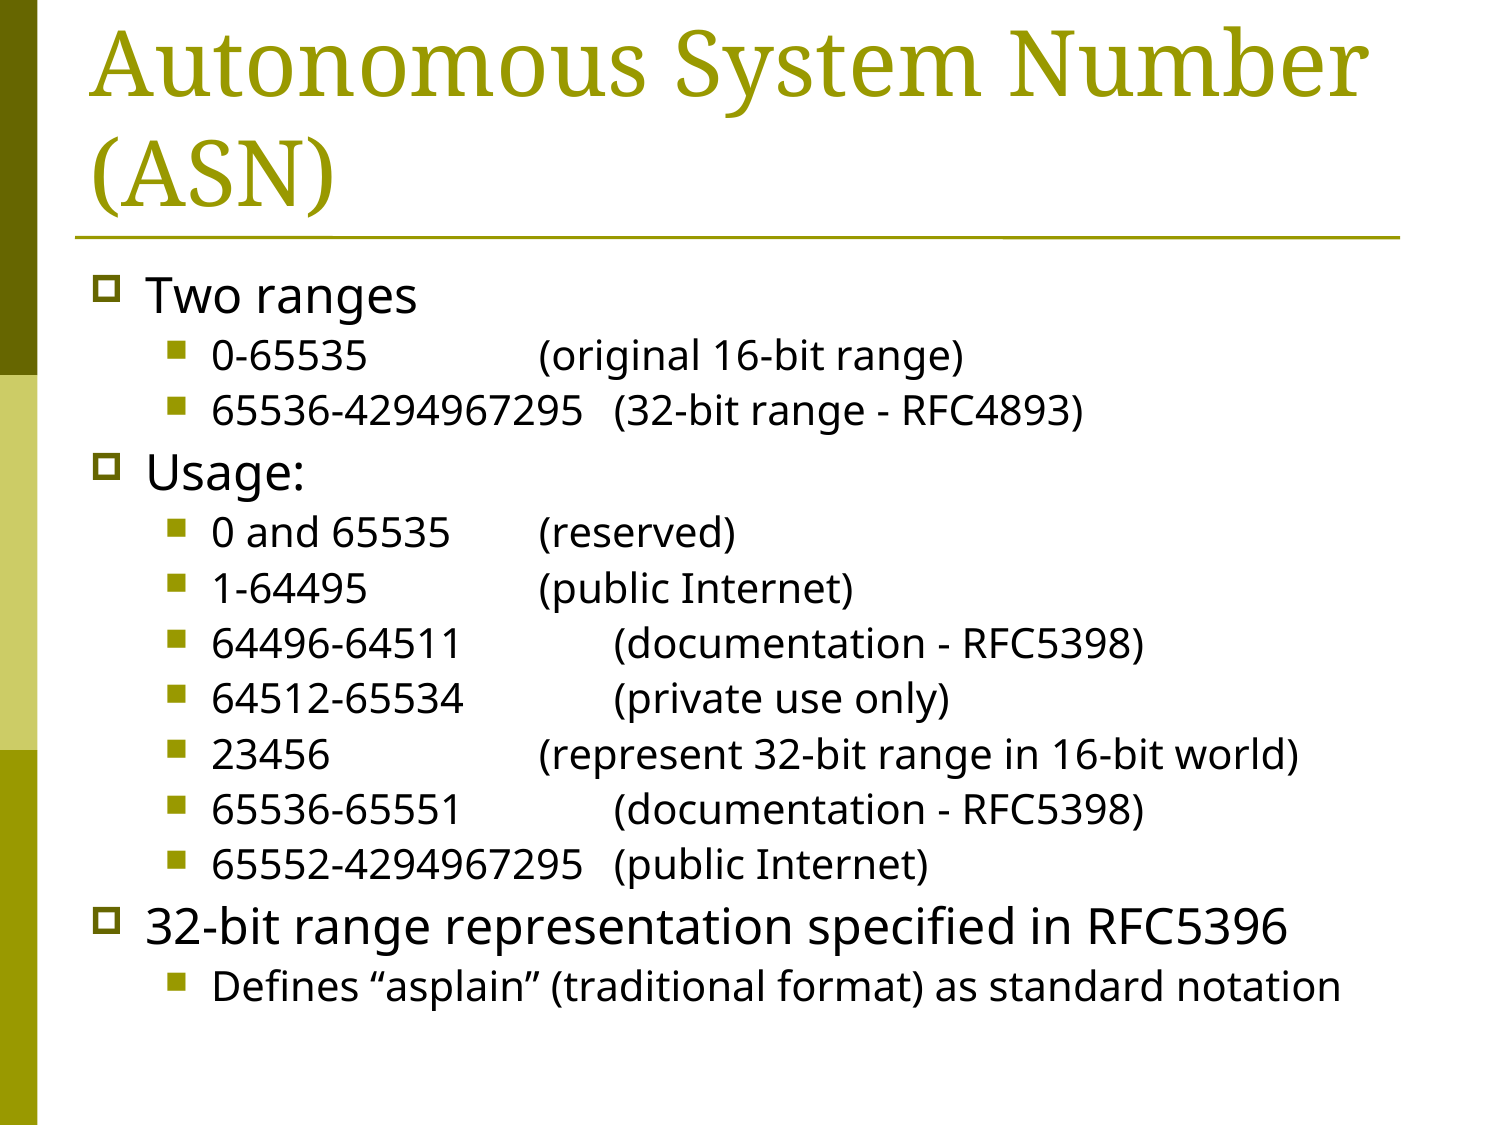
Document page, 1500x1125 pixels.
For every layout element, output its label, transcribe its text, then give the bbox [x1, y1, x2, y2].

title Autonomous System Number (ASN) [75, 0, 1426, 233]
list Two ranges 0-65535 (original 16-bit range) 65536-4294967295 (32-bit range - RFC4893) Usage: 0 and 65535 (reserved) 1-64495 (public Internet) 64496-64511 (documentation - RFC5398) 64512-65534 (private use only) 23456 (represent 32-bit range in 16-bit world) 65536-65551 (documentation - RFC5398) 65552-4294967295 (public Internet) 32-bit range representation specified in RFC5396 Defines “asplain” (traditional format) as standard notation [75, 262, 1472, 1050]
